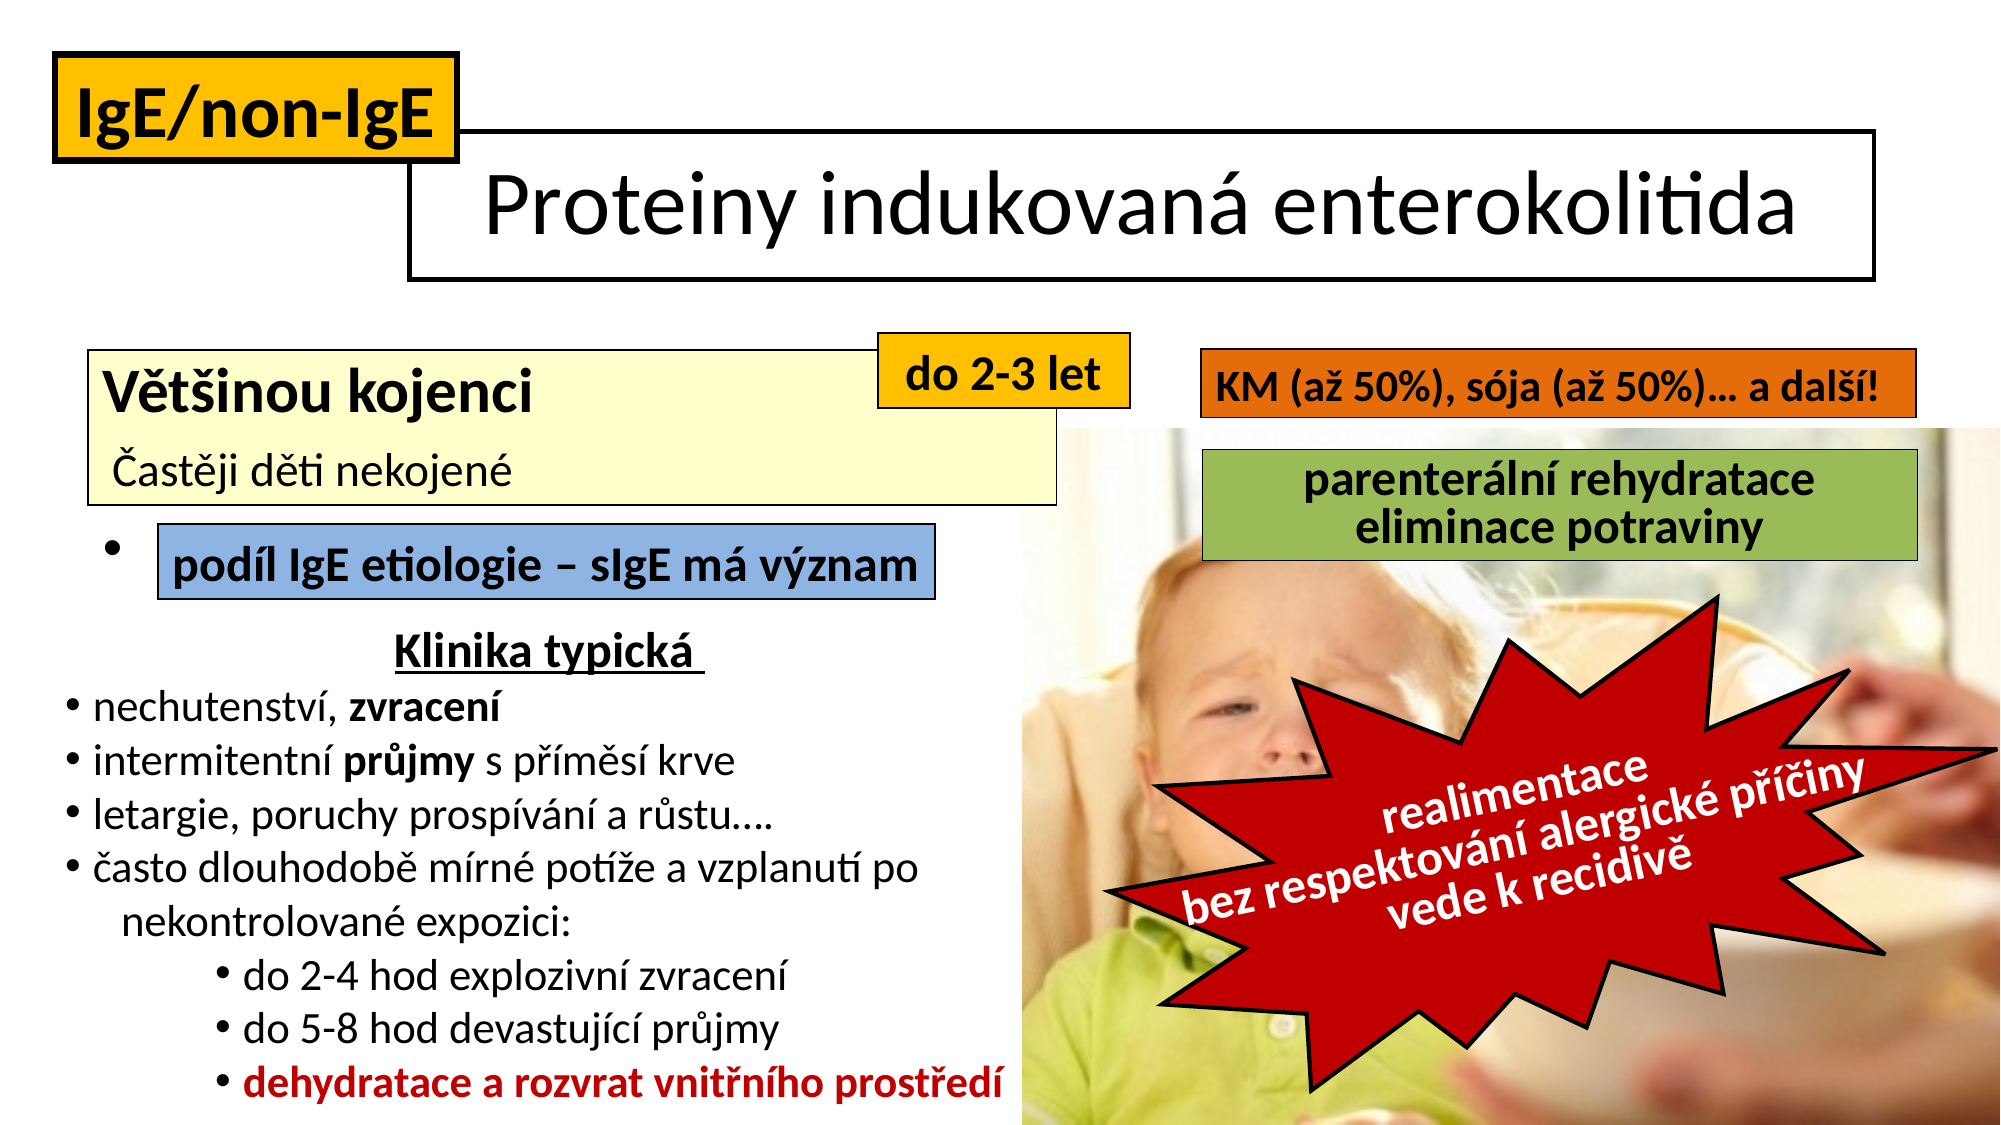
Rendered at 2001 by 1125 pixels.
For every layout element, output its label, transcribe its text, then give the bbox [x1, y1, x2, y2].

text_box [1755, 669, 1850, 709]
text_box KM (až 50%), sója (až 50%)… a další! [1201, 349, 1916, 418]
text_box IgE/non-IgE [55, 54, 457, 161]
text_box Proteiny indukovaná enterokolitida [409, 131, 1875, 280]
text_box podíl IgE etiologie – sIgE má význam [158, 524, 935, 599]
picture [1022, 428, 2000, 1125]
text_box [1109, 886, 1143, 906]
text_box [1161, 851, 1886, 1091]
list Většinou kojenci Častěji děti nekojené [87, 349, 1057, 505]
text_box Klinika typická nechutenství, zvracení intermitentní průjmy s příměsí krve letargie, poruchy prospívání a růstu…. často dlouhodobě mírné potíže a vzplanutí po nekontrolované expozici: do 2-4 hod explozivní zvracení do 5-8 hod devastující průjmy dehydratace a rozvrat vnitřního prostředí [50, 610, 1050, 1114]
text_box do 2-3 let [878, 333, 1130, 408]
text_box [1157, 597, 1718, 824]
text_box parenterální rehydratace eliminace potraviny [1202, 449, 1917, 560]
text_box realimentace bez respektování alergické příčiny vede k recidivě [1129, 679, 1932, 998]
text_box [1914, 748, 1998, 776]
